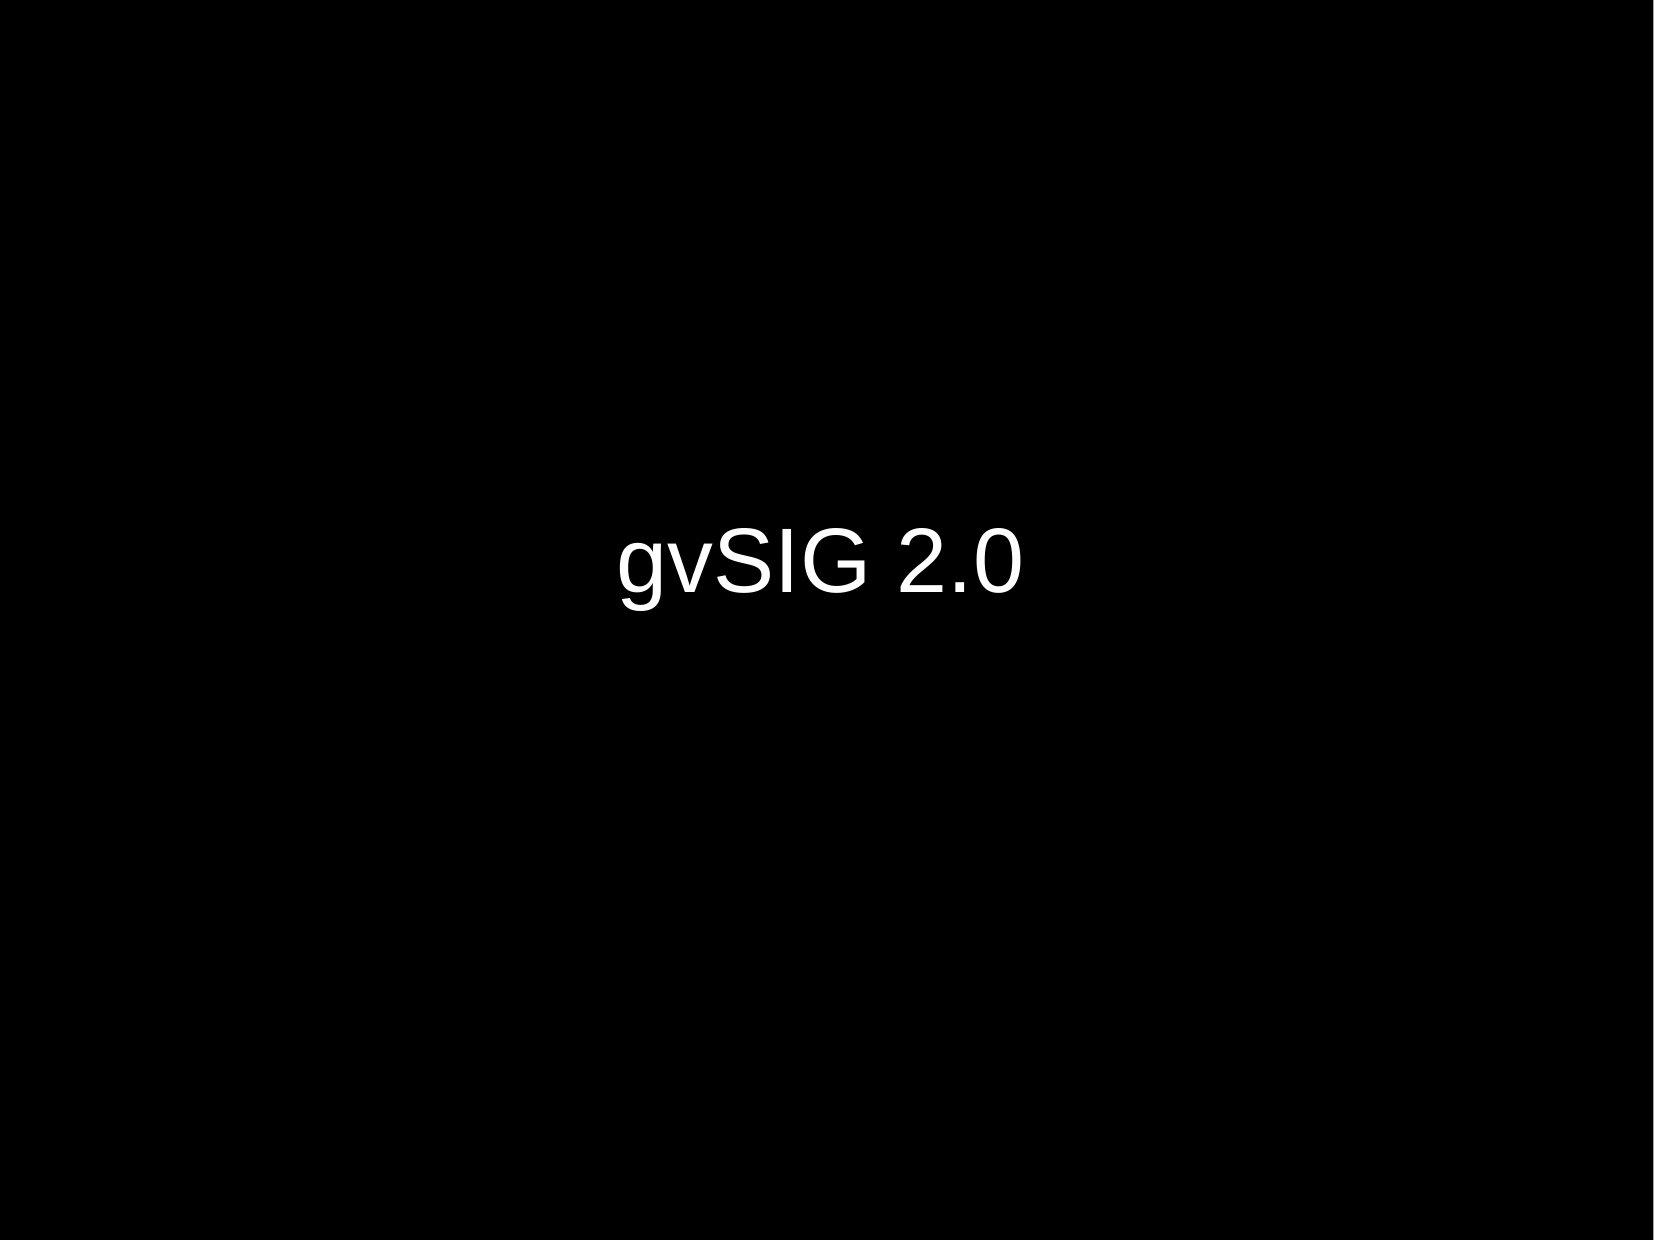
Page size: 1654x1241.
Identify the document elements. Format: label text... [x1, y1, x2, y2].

title gvSIG 2.0 [76, 383, 1565, 739]
